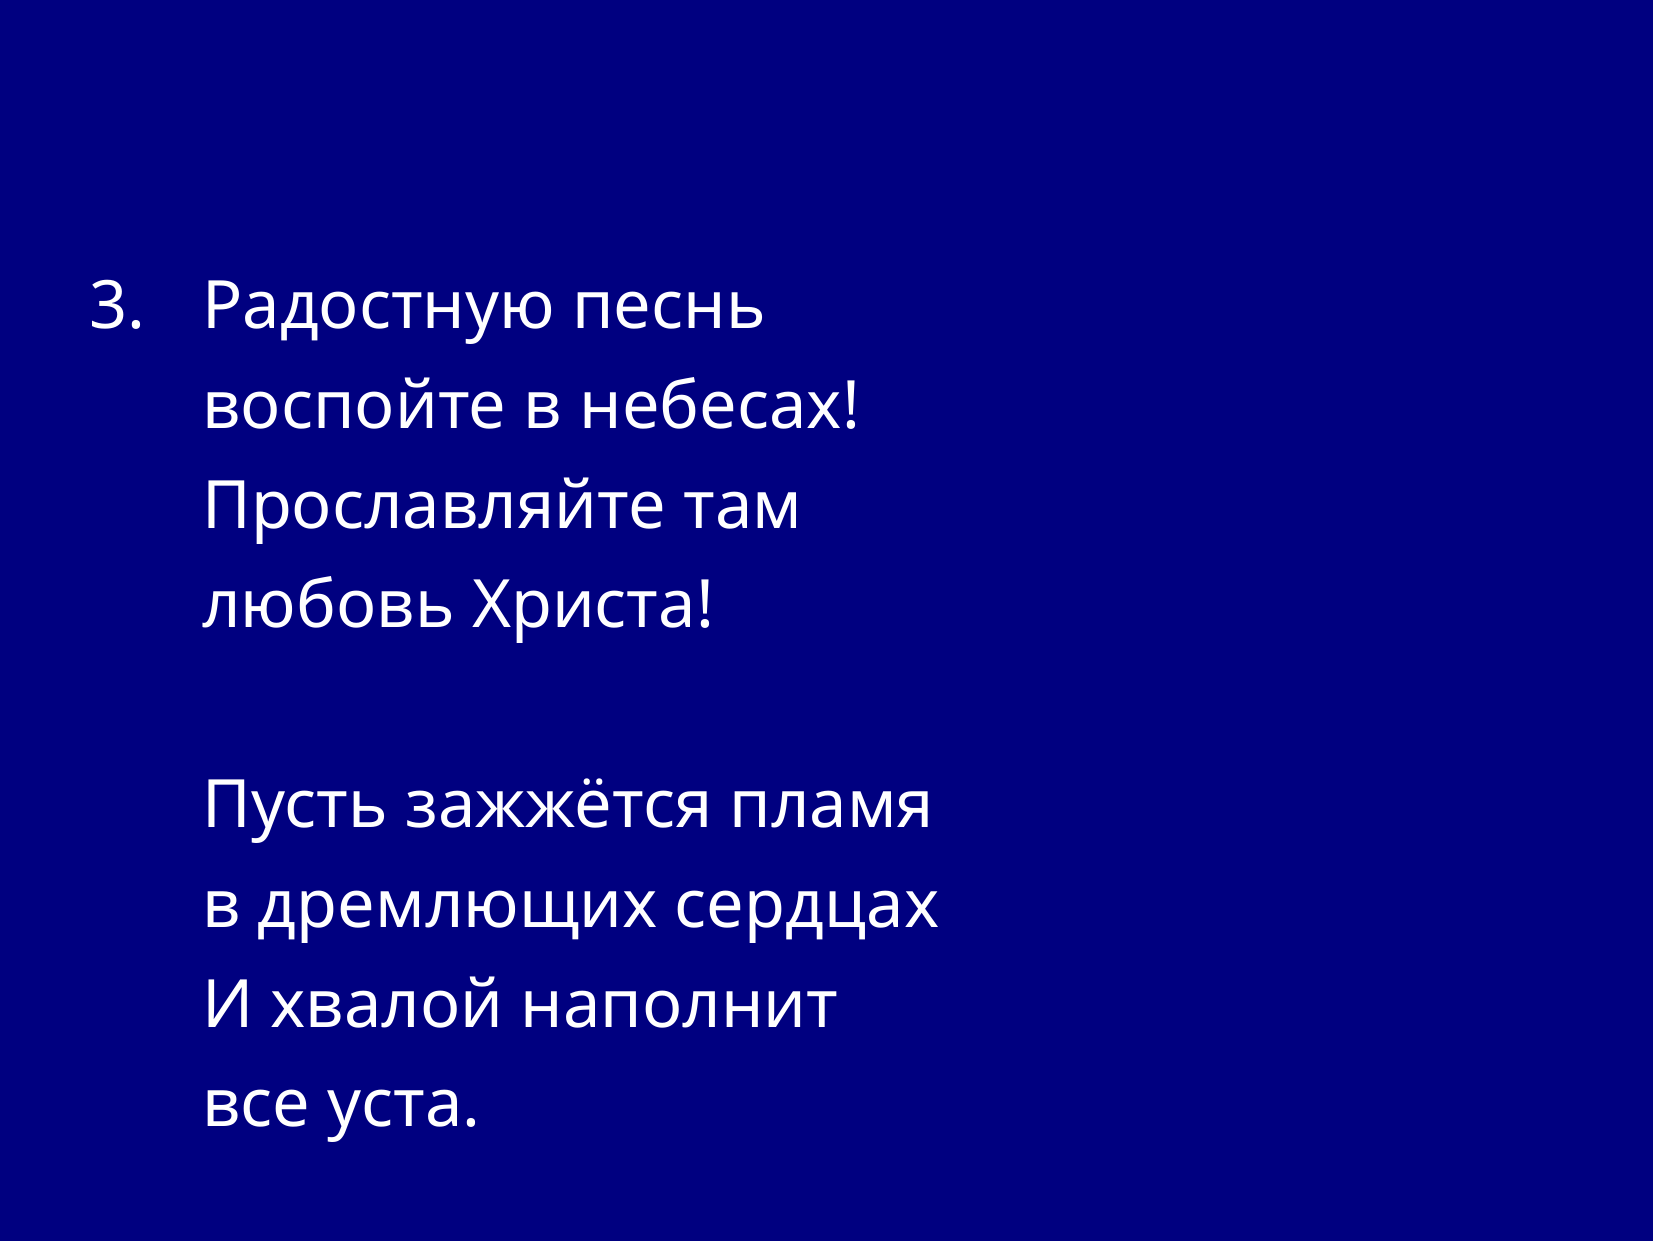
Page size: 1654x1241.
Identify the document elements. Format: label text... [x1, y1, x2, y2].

text_box 3. Радостную песнь воспойте в небесах! Прославляйте там любовь Христа! Пусть зажжётся пламя в дремлющих сердцах И хвалой наполнит все уста. [75, 150, 1576, 1163]
